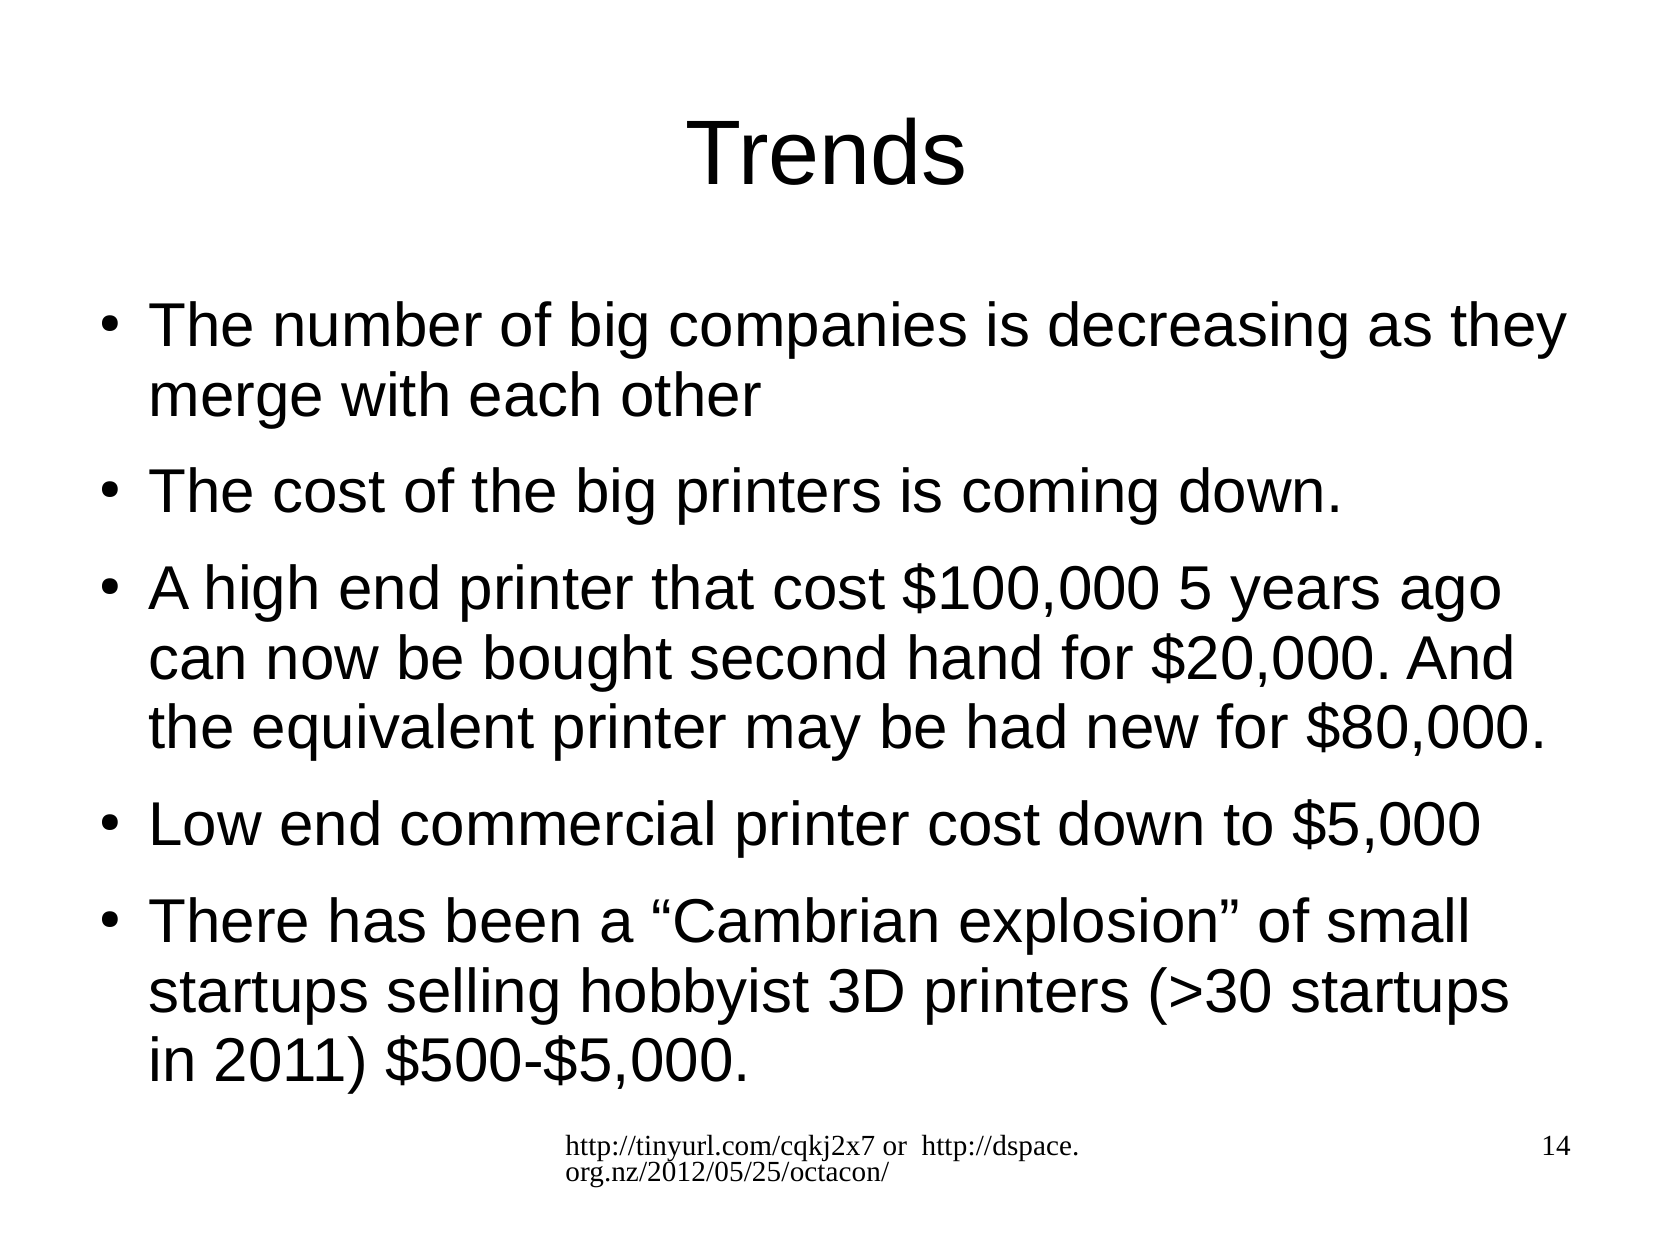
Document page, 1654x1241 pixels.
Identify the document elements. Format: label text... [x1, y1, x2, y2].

list The number of big companies is decreasing as they merge with each other The cost of the big printers is coming down. A high end printer that cost $100,000 5 years ago can now be bought second hand for $20,000. And the equivalent printer may be had new for $80,000. Low end commercial printer cost down to $5,000 There has been a “Cambrian explosion” of small startups selling hobbyist 3D printers (>30 startups in 2011) $500-$5,000. [82, 290, 1571, 1109]
title Trends [82, 49, 1571, 257]
